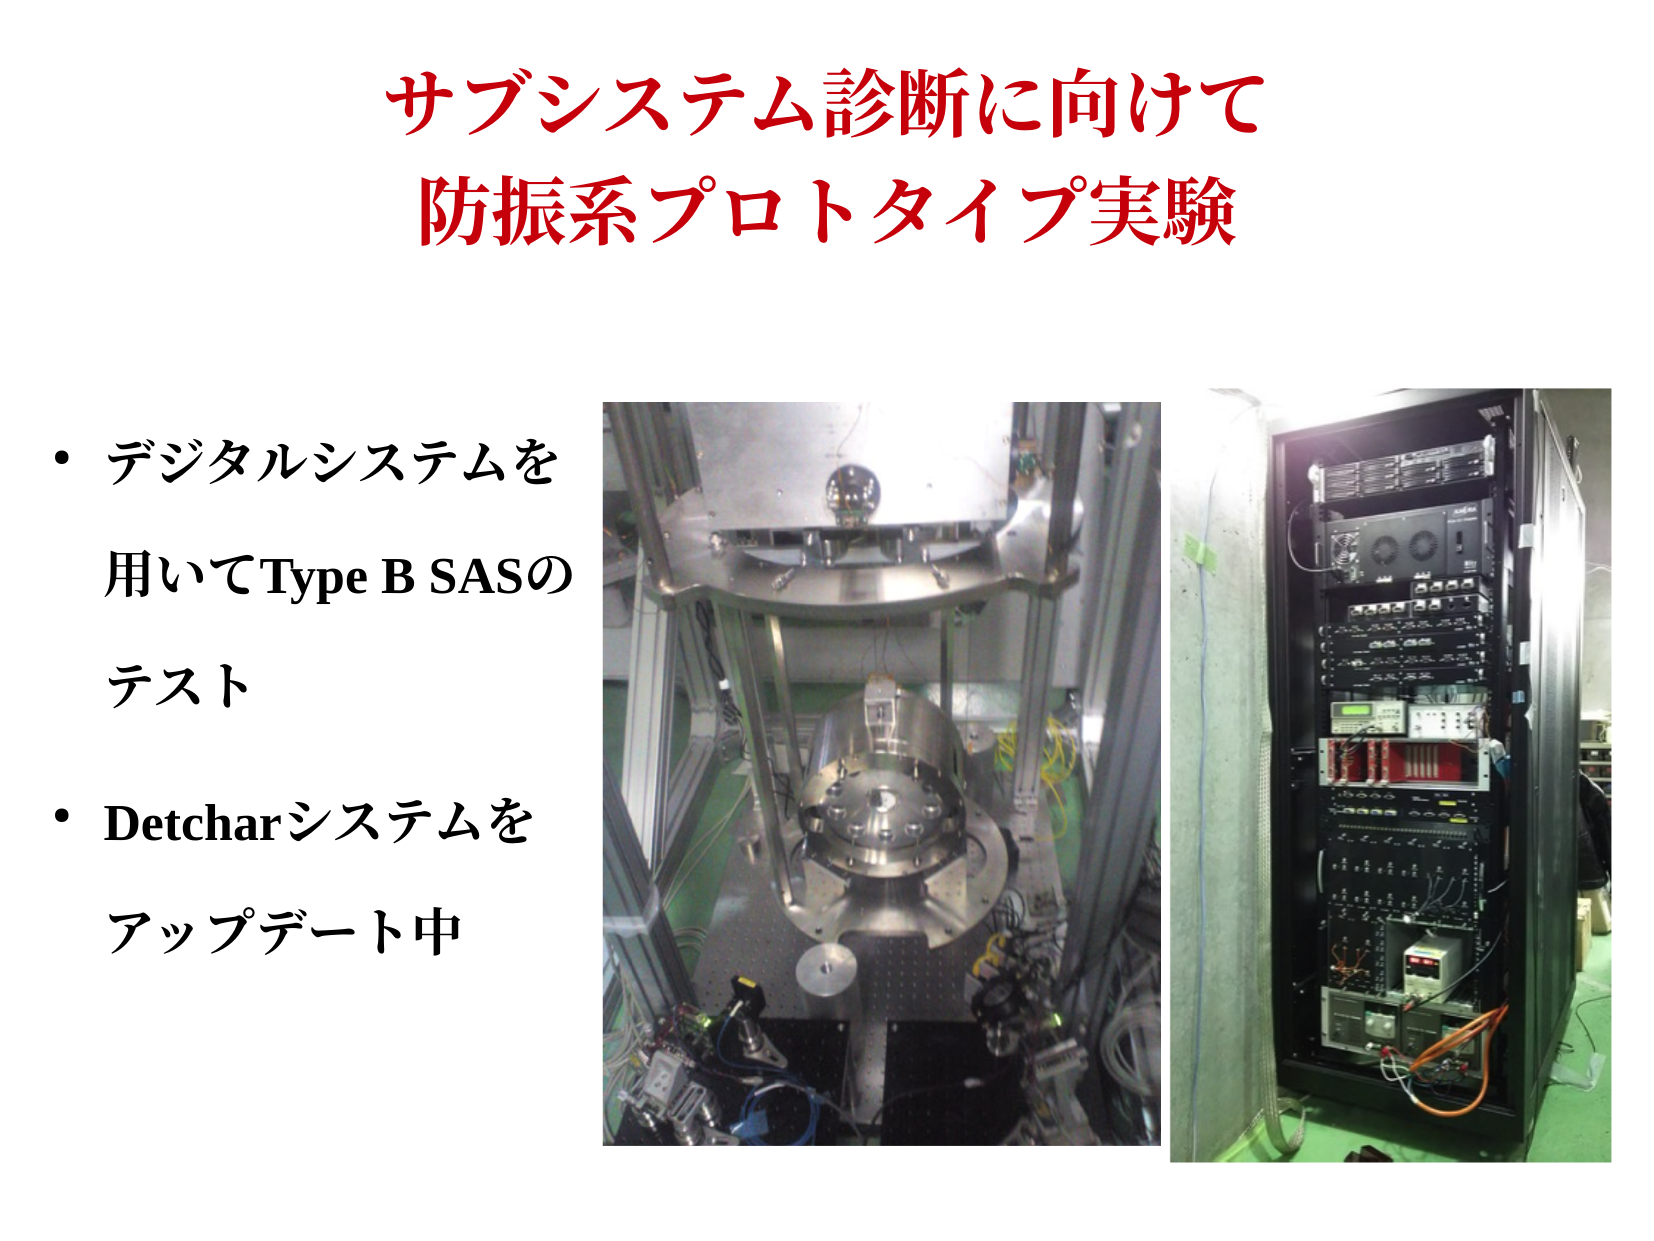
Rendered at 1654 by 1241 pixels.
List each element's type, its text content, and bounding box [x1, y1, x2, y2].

picture [602, 401, 1161, 1146]
list デジタルシステムを用いてType B SASのテスト Detcharシステムをアップデート中 [35, 384, 579, 969]
picture [1163, 377, 1619, 1170]
title サブシステム診断に向けて 防振系プロトタイプ実験 [82, 49, 1571, 257]
